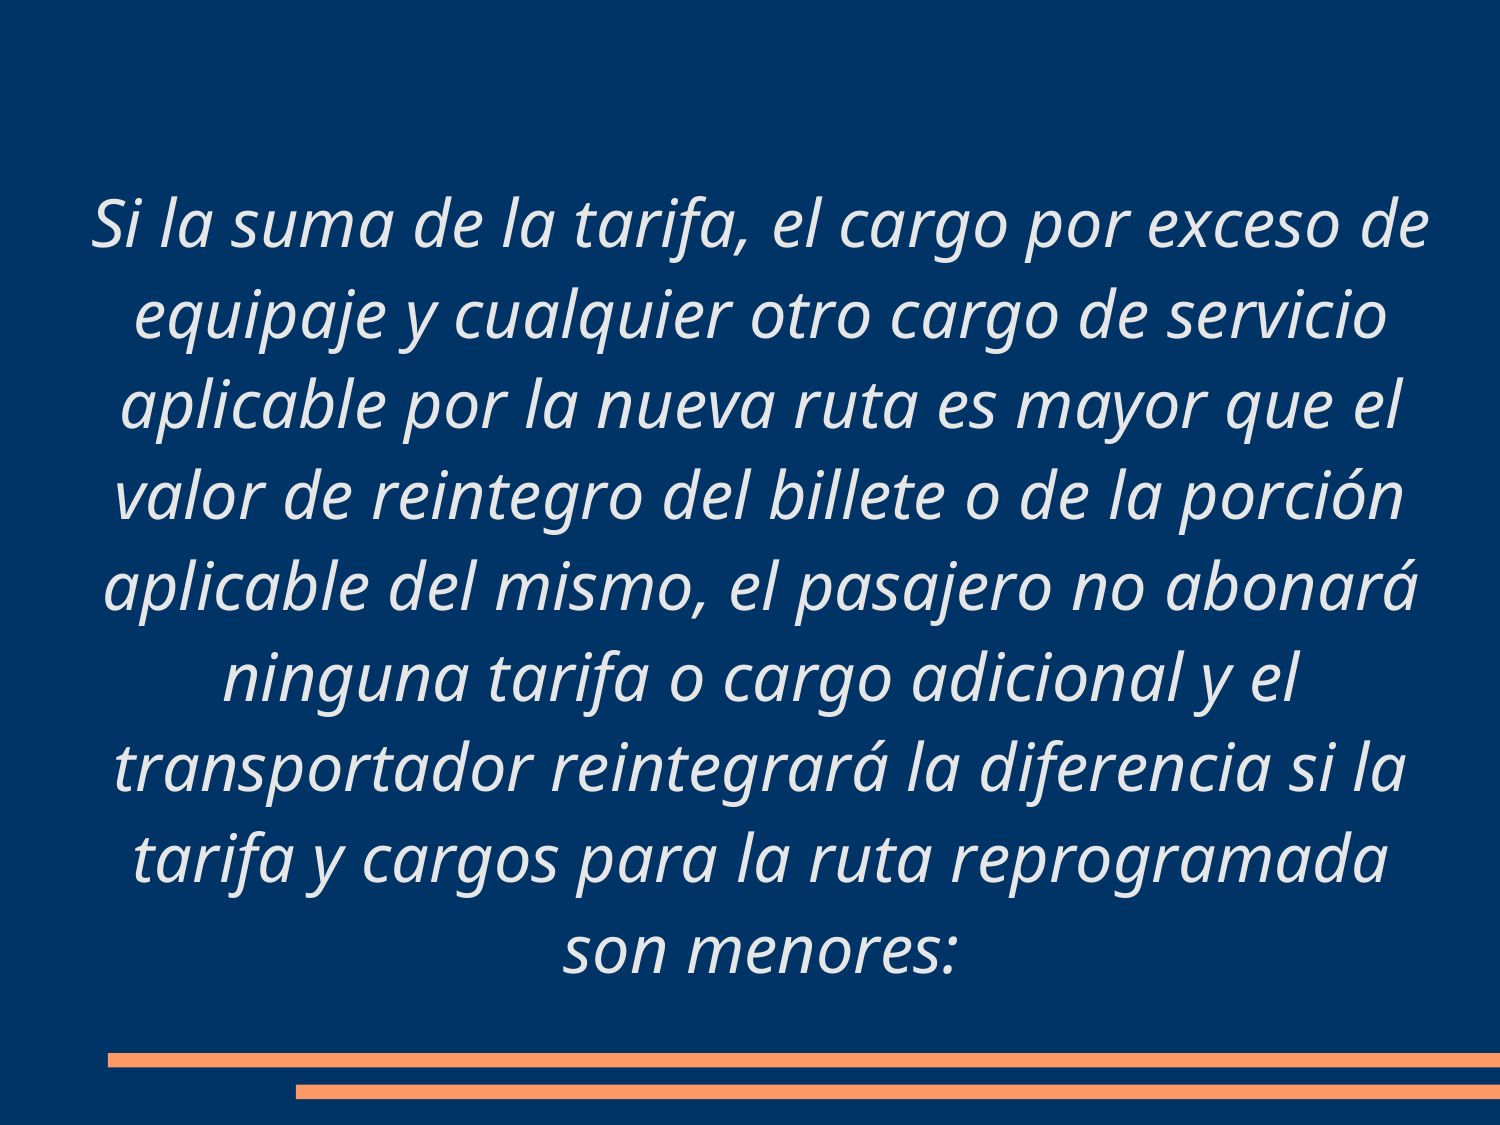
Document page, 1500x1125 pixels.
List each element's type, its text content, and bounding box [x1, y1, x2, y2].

list Si la suma de la tarifa, el cargo por exceso de equipaje y cualquier otro cargo de servicio aplicable por la nueva ruta es mayor que el valor de reintegro del billete o de la porción aplicable del mismo, el pasajero no abonará ninguna tarifa o cargo adicional y el transportador reintegrará la diferencia si la tarifa y cargos para la ruta reprogramada son menores: [82, 49, 1441, 1055]
